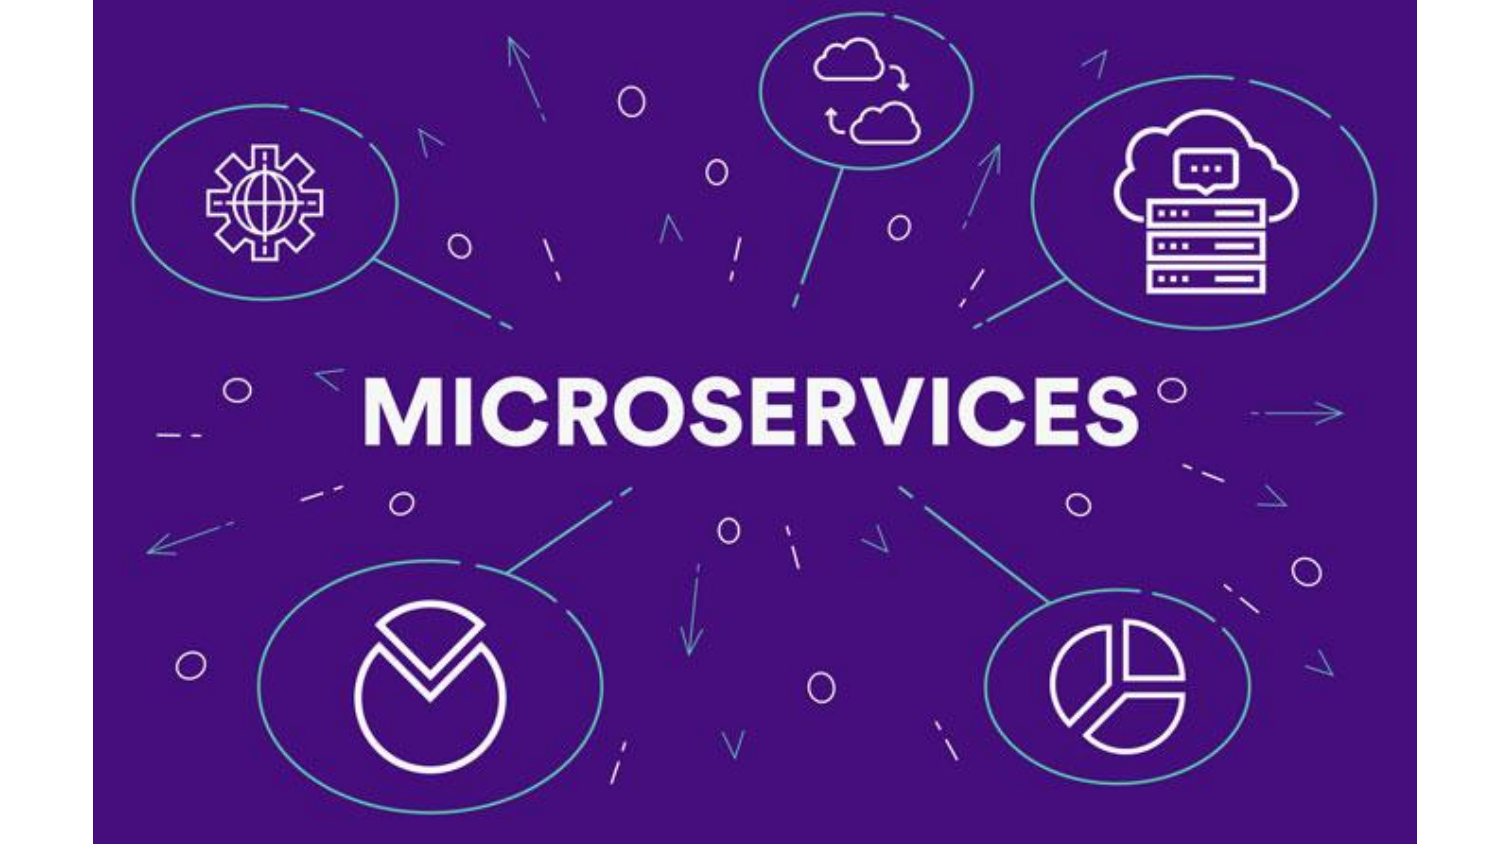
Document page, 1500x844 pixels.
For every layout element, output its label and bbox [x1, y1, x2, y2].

picture [93, 0, 1417, 844]
